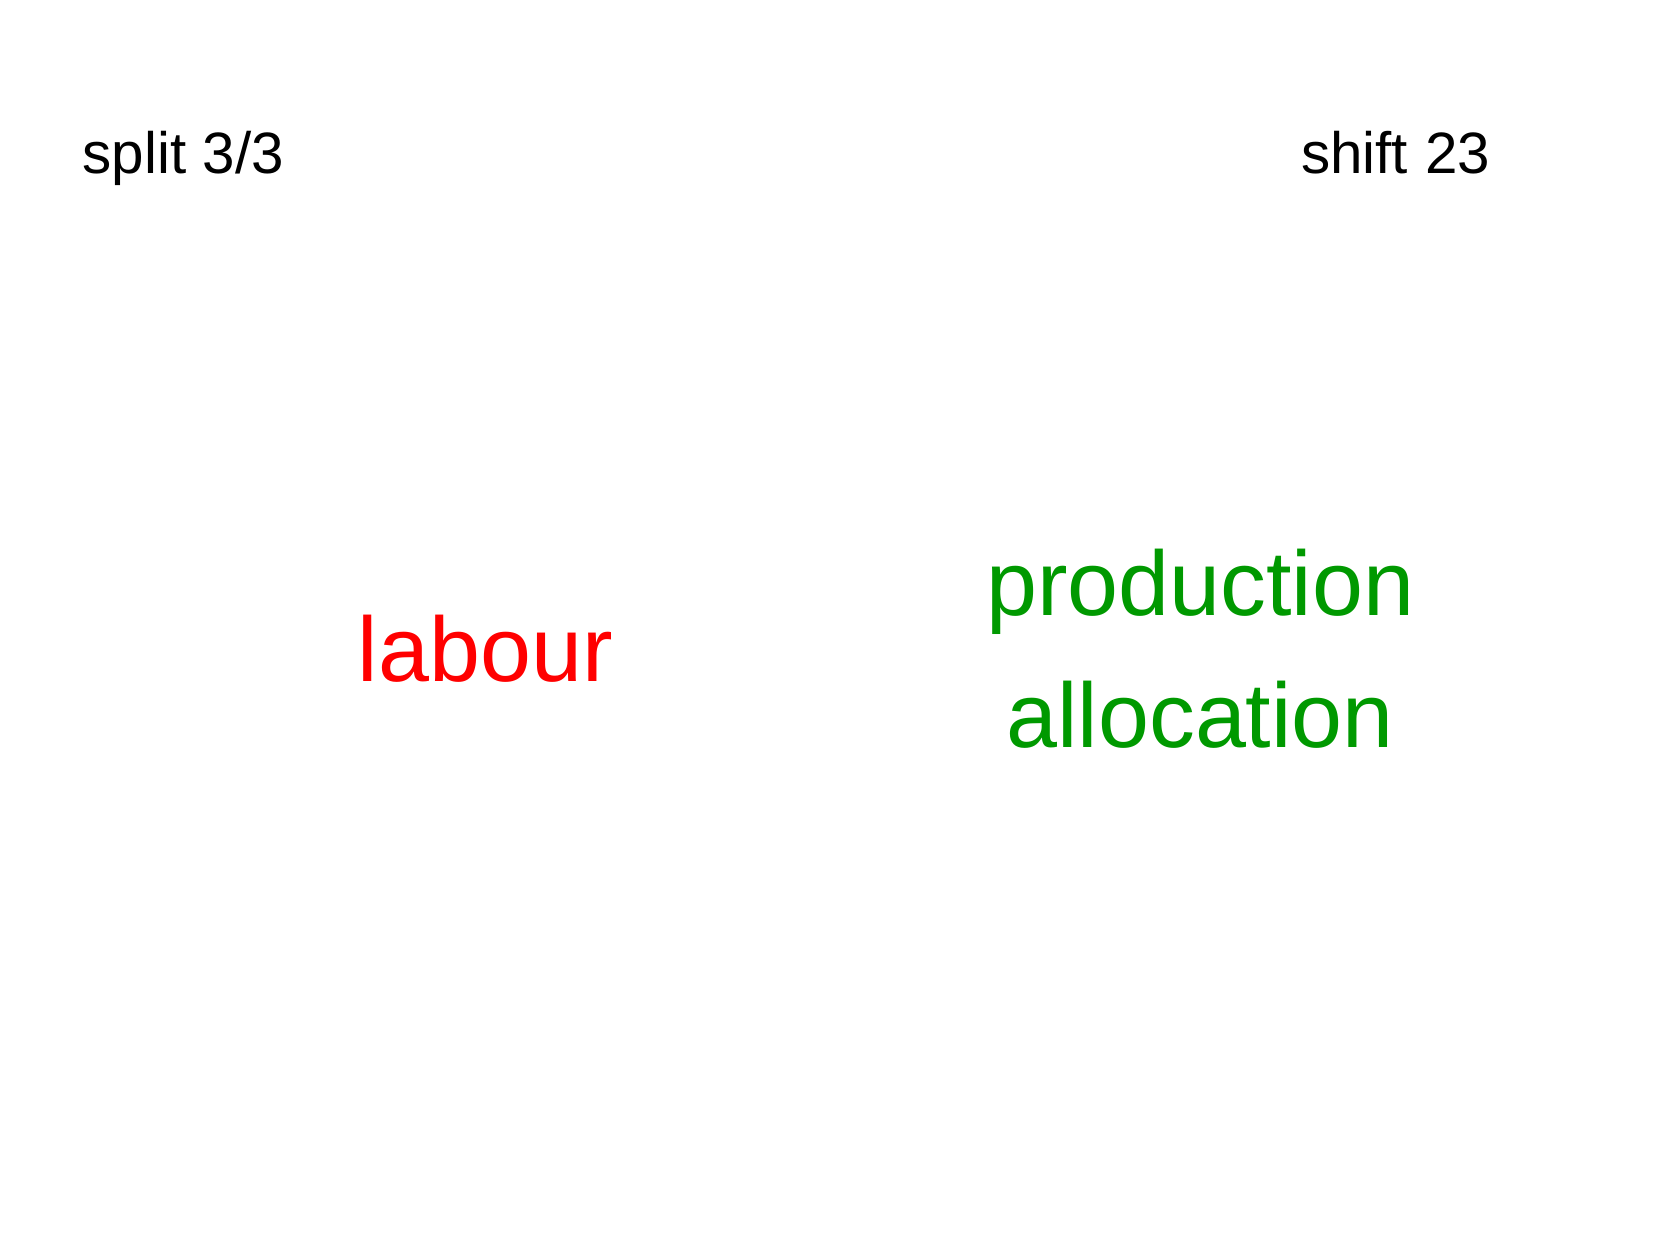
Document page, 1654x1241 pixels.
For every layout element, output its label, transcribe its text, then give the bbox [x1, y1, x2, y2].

title shift [767, 49, 1409, 257]
list production allocation [760, 290, 1571, 1010]
title 23 [1425, 49, 1572, 257]
list labour [60, 290, 760, 1010]
title split 3/3 [82, 49, 767, 257]
